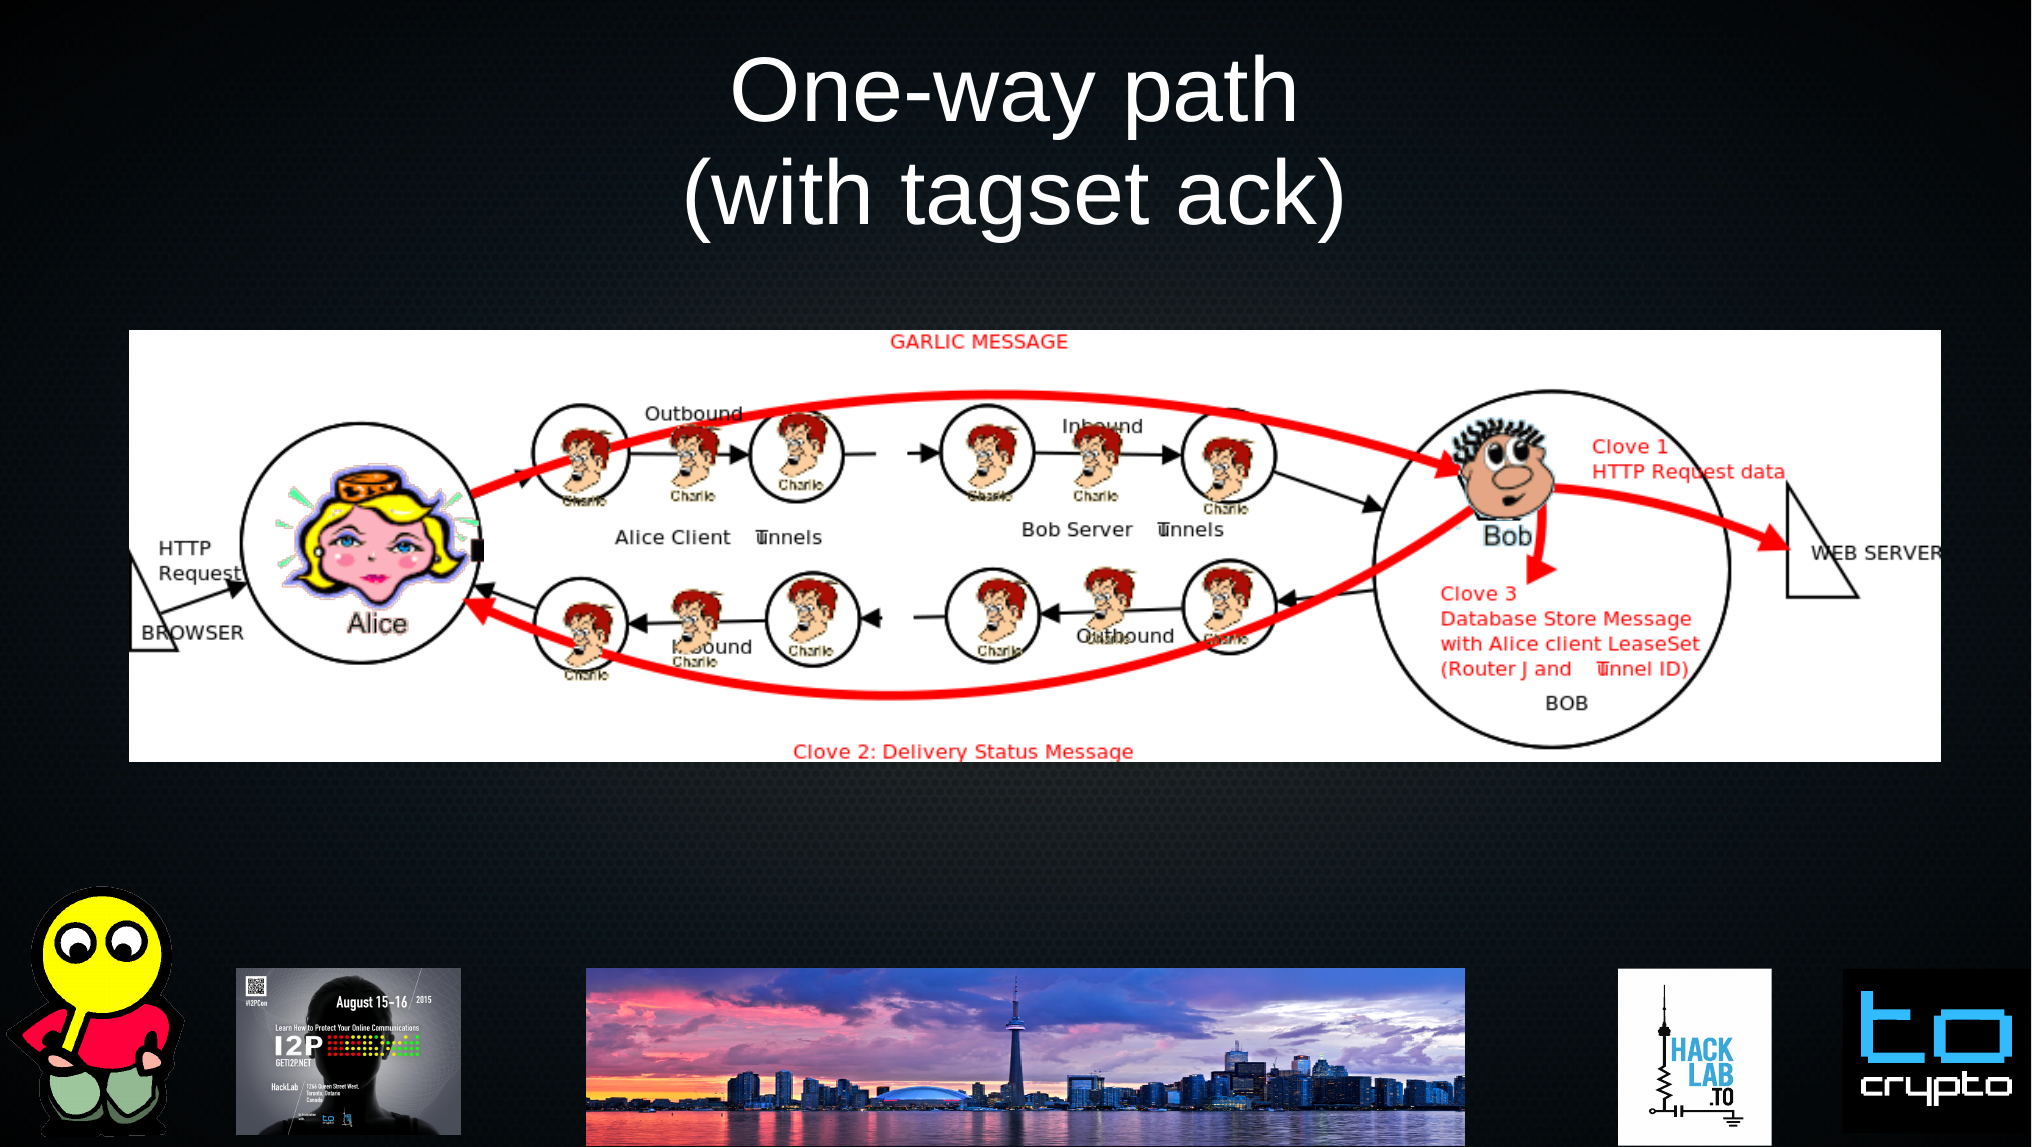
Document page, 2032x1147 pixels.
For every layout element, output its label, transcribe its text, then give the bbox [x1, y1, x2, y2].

title One-way path (with tagset ack) [101, 38, 1930, 245]
picture [0, 0, 2032, 1147]
